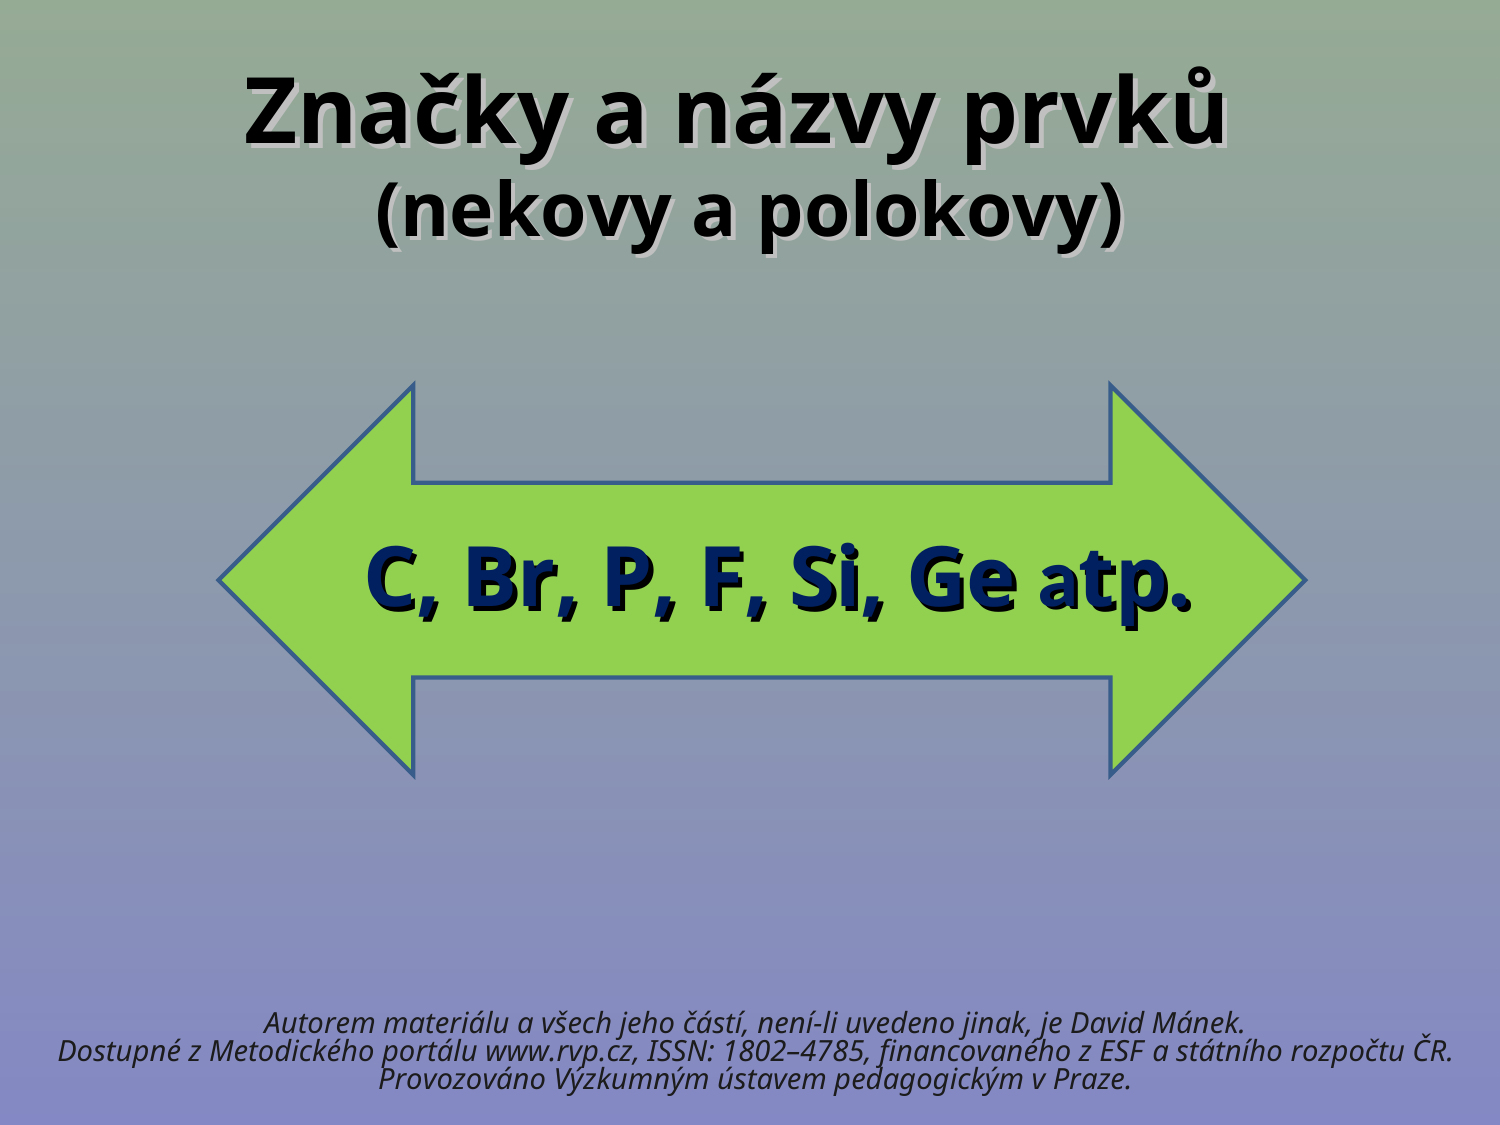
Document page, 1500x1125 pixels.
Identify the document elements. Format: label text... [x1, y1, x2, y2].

text_box Autorem materiálu a všech jeho částí, není-li uvedeno jinak, je David Mánek. Dostupné z Metodického portálu www.rvp.cz, ISSN: 1802–4785, financovaného z ESF a státního rozpočtu ČR. Provozováno Výzkumným ústavem pedagogickým v Praze. [5, 1003, 1500, 1118]
text_box [218, 385, 1306, 775]
title Značky a názvy prvků (nekovy a polokovy) [112, 30, 1388, 273]
text_box C, Br, P, F, Si, Ge atp. [348, 515, 1247, 631]
